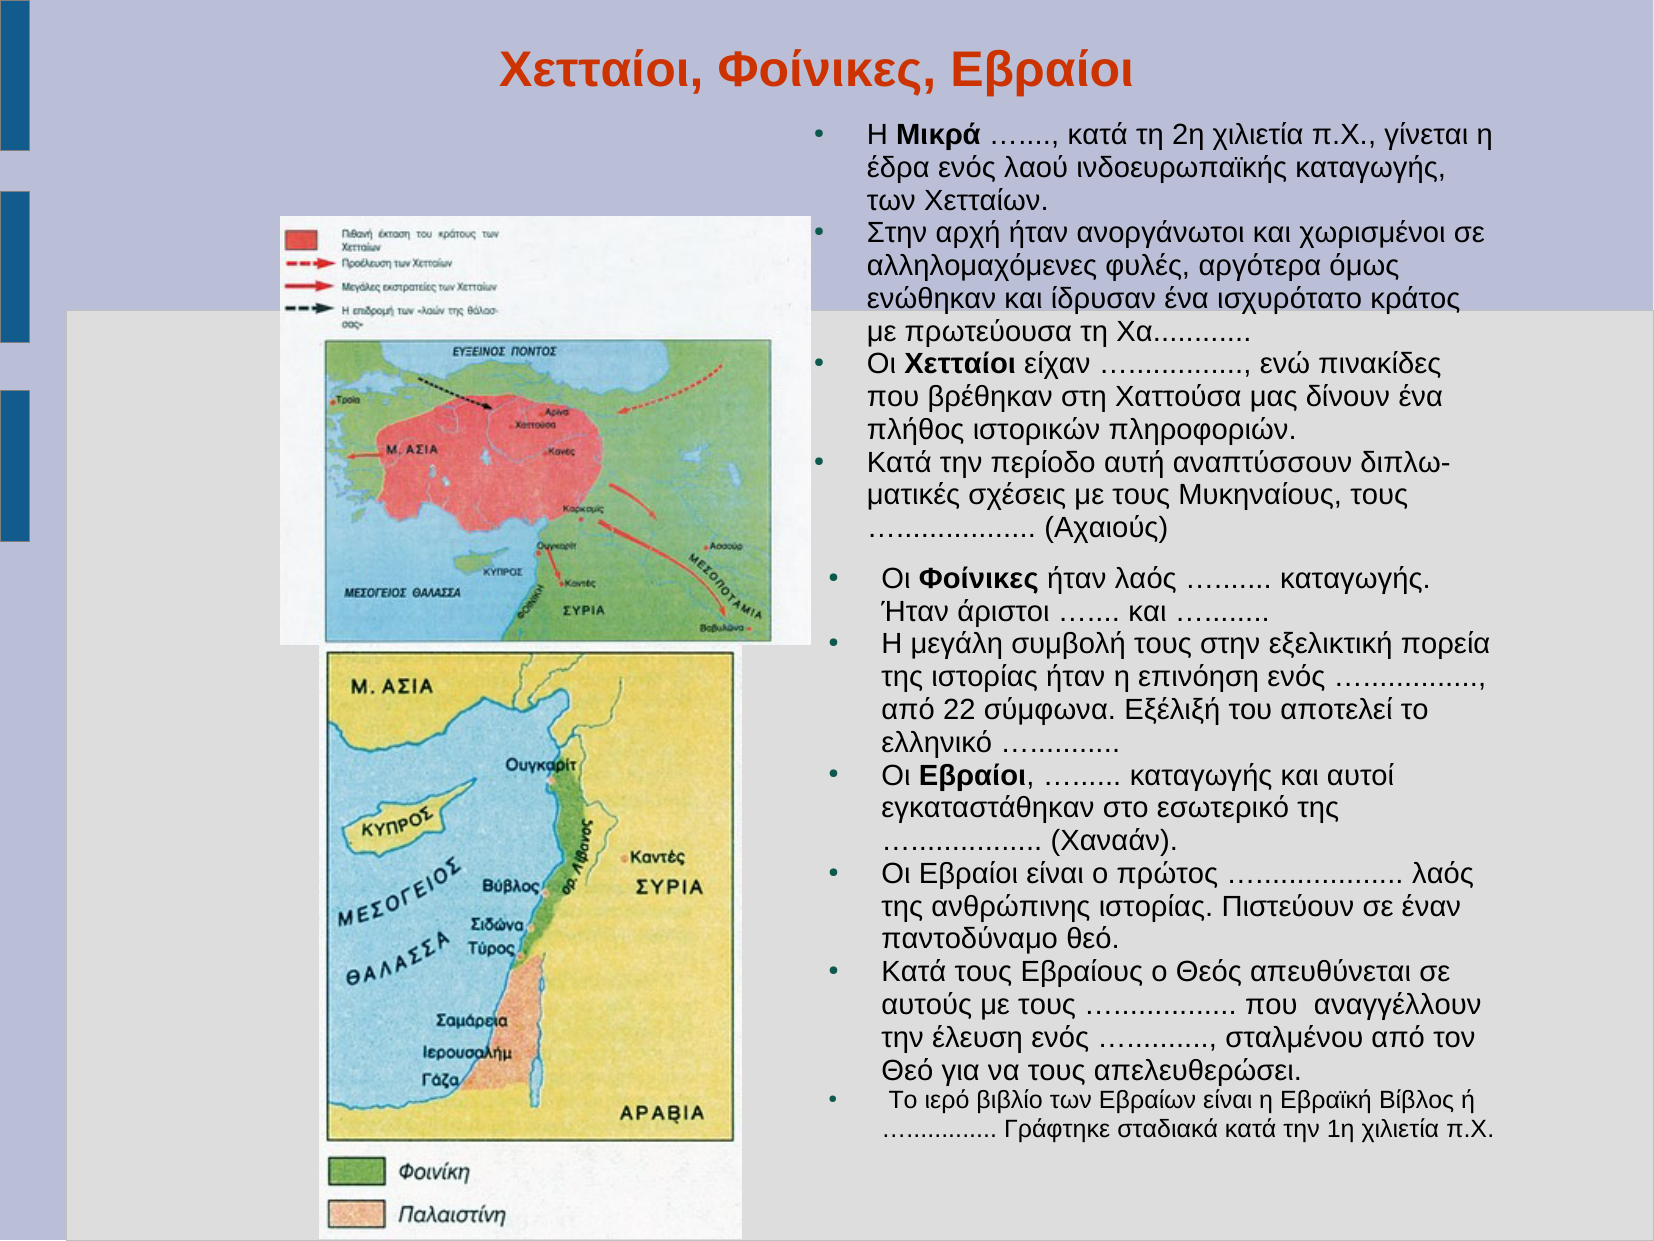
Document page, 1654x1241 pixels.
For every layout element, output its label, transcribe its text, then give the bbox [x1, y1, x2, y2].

list Η Μικρά …...., κατά τη 2η χιλιετία π.Χ., γίνεται η έδρα ενός λαού ινδοευρωπαϊκής καταγωγής, των Χετταίων. Στην αρχή ήταν ανοργάνωτοι και χωρισμένοι σε αλληλομαχόμενες φυλές, αργότερα όμως ενώθηκαν και ίδρυσαν ένα ισχυρότατο κράτος με πρωτεύουσα τη Χα............ Οι Χετταίοι είχαν ….............., ενώ πινακίδες που βρέθηκαν στη Χαττούσα μας δίνουν ένα πλήθος ιστορικών πληροφοριών. Κατά την περίοδο αυτή αναπτύσσουν διπλω-ματικές σχέσεις με τους Μυκηναίους, τους …................. (Αχαιούς) [795, 117, 1496, 561]
list Οι Φοίνικες ήταν λαός …....... καταγωγής. Ήταν άριστοι ….... και …........ Η μεγάλη συμβολή τους στην εξελικτική πορεία της ιστορίας ήταν η επινόηση ενός ….............., από 22 σύμφωνα. Εξέλιξή του αποτελεί το ελληνικό …........... Οι Εβραίοι, …...... καταγωγής και αυτοί εγκαταστάθηκαν στο εσωτερικό της …................ (Χαναάν). Οι Εβραίοι είναι ο πρώτος ….................. λαός της ανθρώπινης ιστορίας. Πιστεύουν σε έναν παντοδύναμο θεό. Κατά τους Εβραίους ο Θεός απευθύνεται σε αυτούς με τους …............... που αναγγέλλουν την έλευση ενός ….........., σταλμένου από τον Θεό για να τους απελευθερώσει. Το ιερό βιβλίο των Εβραίων είναι η Εβραϊκή Βίβλος ή …............. Γράφτηκε σταδιακά κατά την 1η χιλιετία π.Χ. [810, 561, 1500, 1144]
title Χετταίοι, Φοίνικες, Εβραίοι [110, 0, 1523, 173]
picture [280, 216, 811, 1239]
